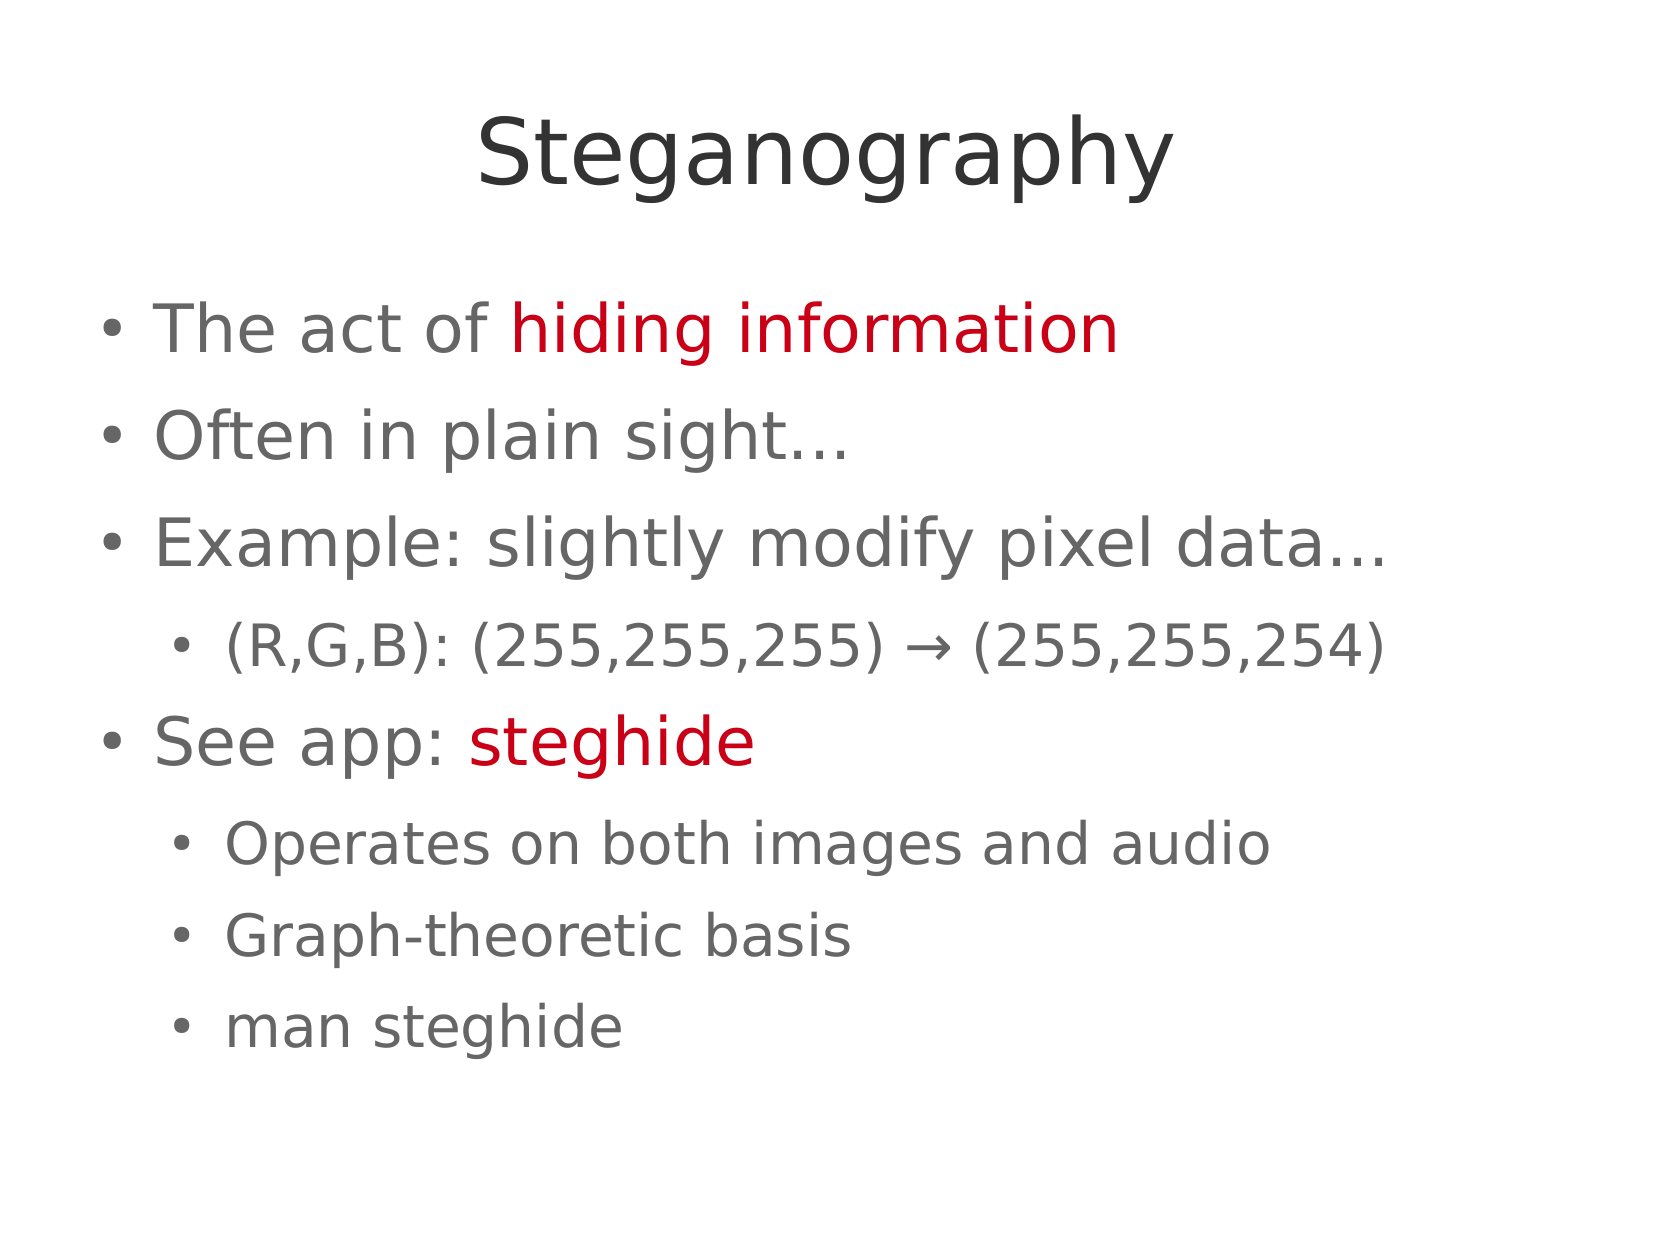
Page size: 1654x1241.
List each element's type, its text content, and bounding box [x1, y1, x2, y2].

list The act of hiding information Often in plain sight... Example: slightly modify pixel data... (R,G,B): (255,255,255) → (255,255,254) See app: steghide Operates on both images and audio Graph-theoretic basis man steghide [82, 290, 1571, 1109]
title Steganography [82, 49, 1571, 257]
